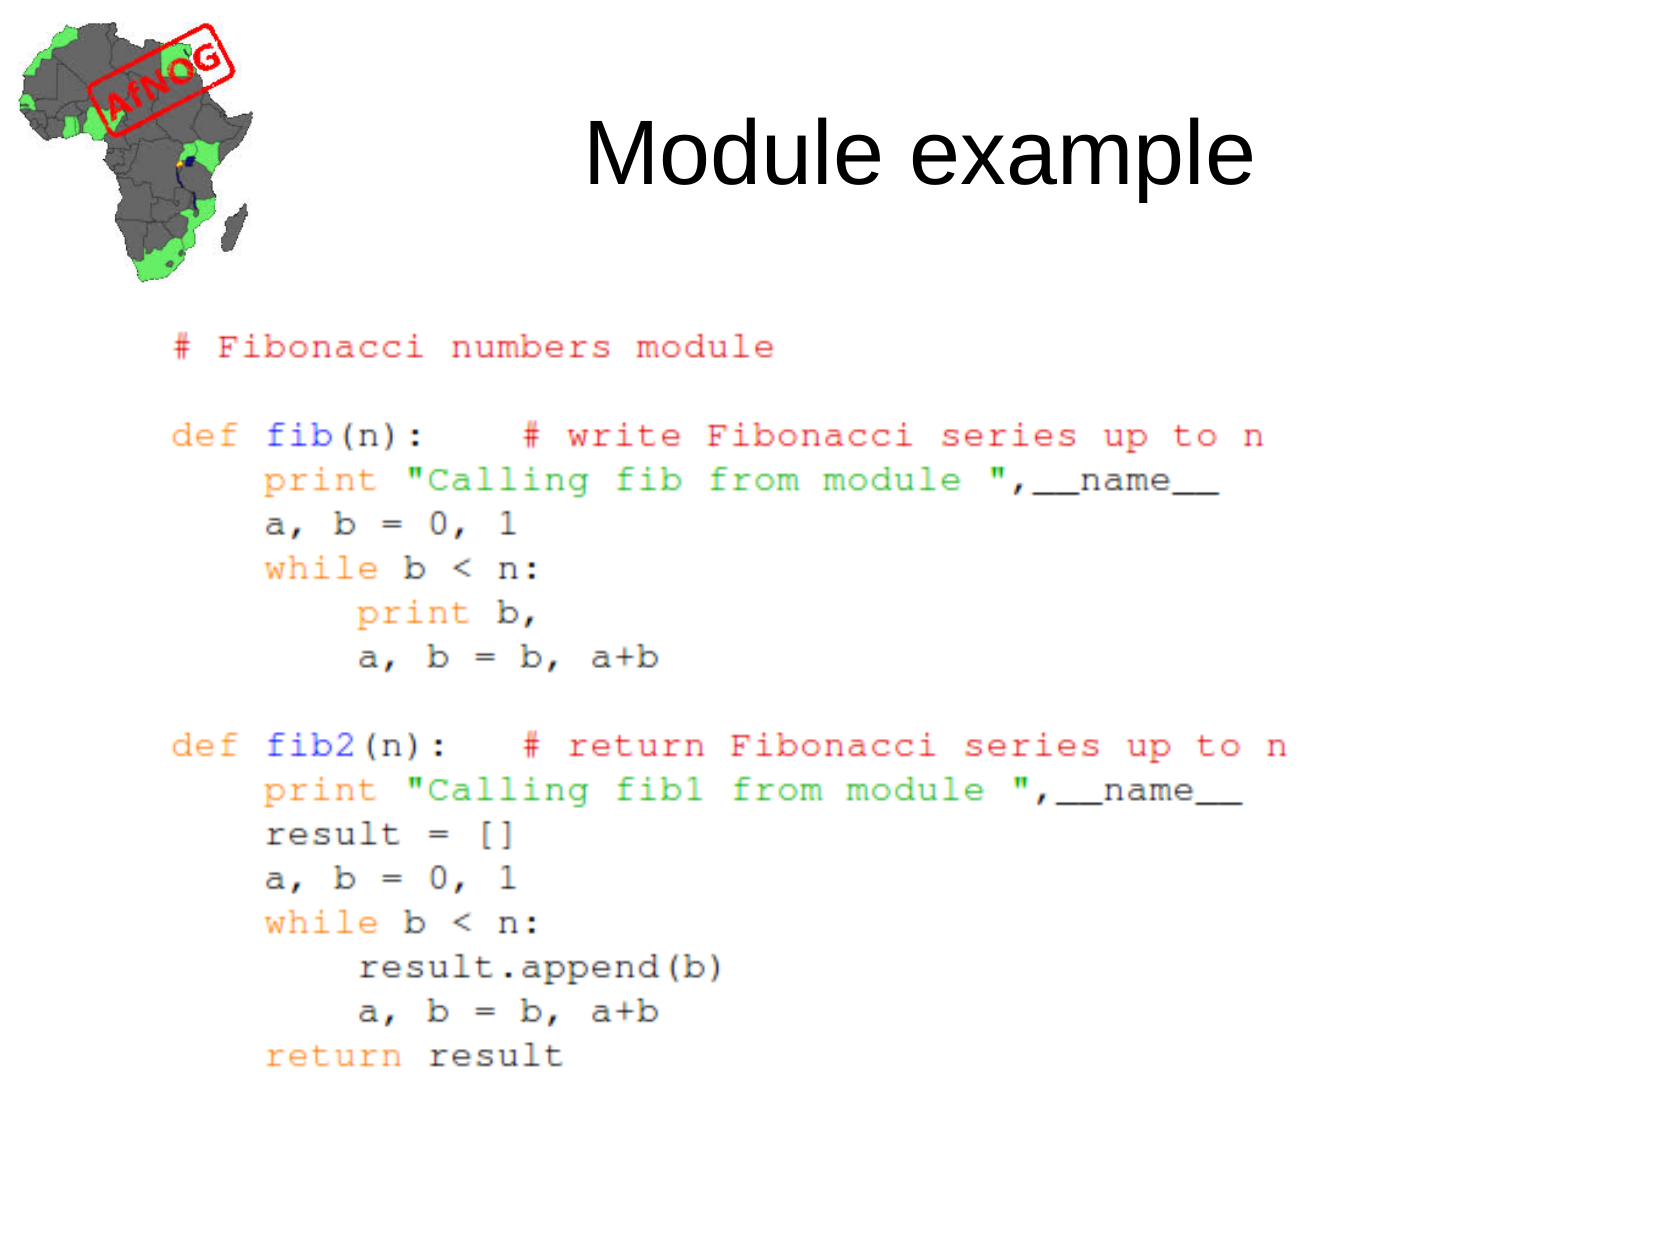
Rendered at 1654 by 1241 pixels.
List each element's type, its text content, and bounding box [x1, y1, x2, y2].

title Module example [270, 49, 1571, 257]
picture [167, 330, 1588, 1076]
picture [9, 0, 259, 291]
